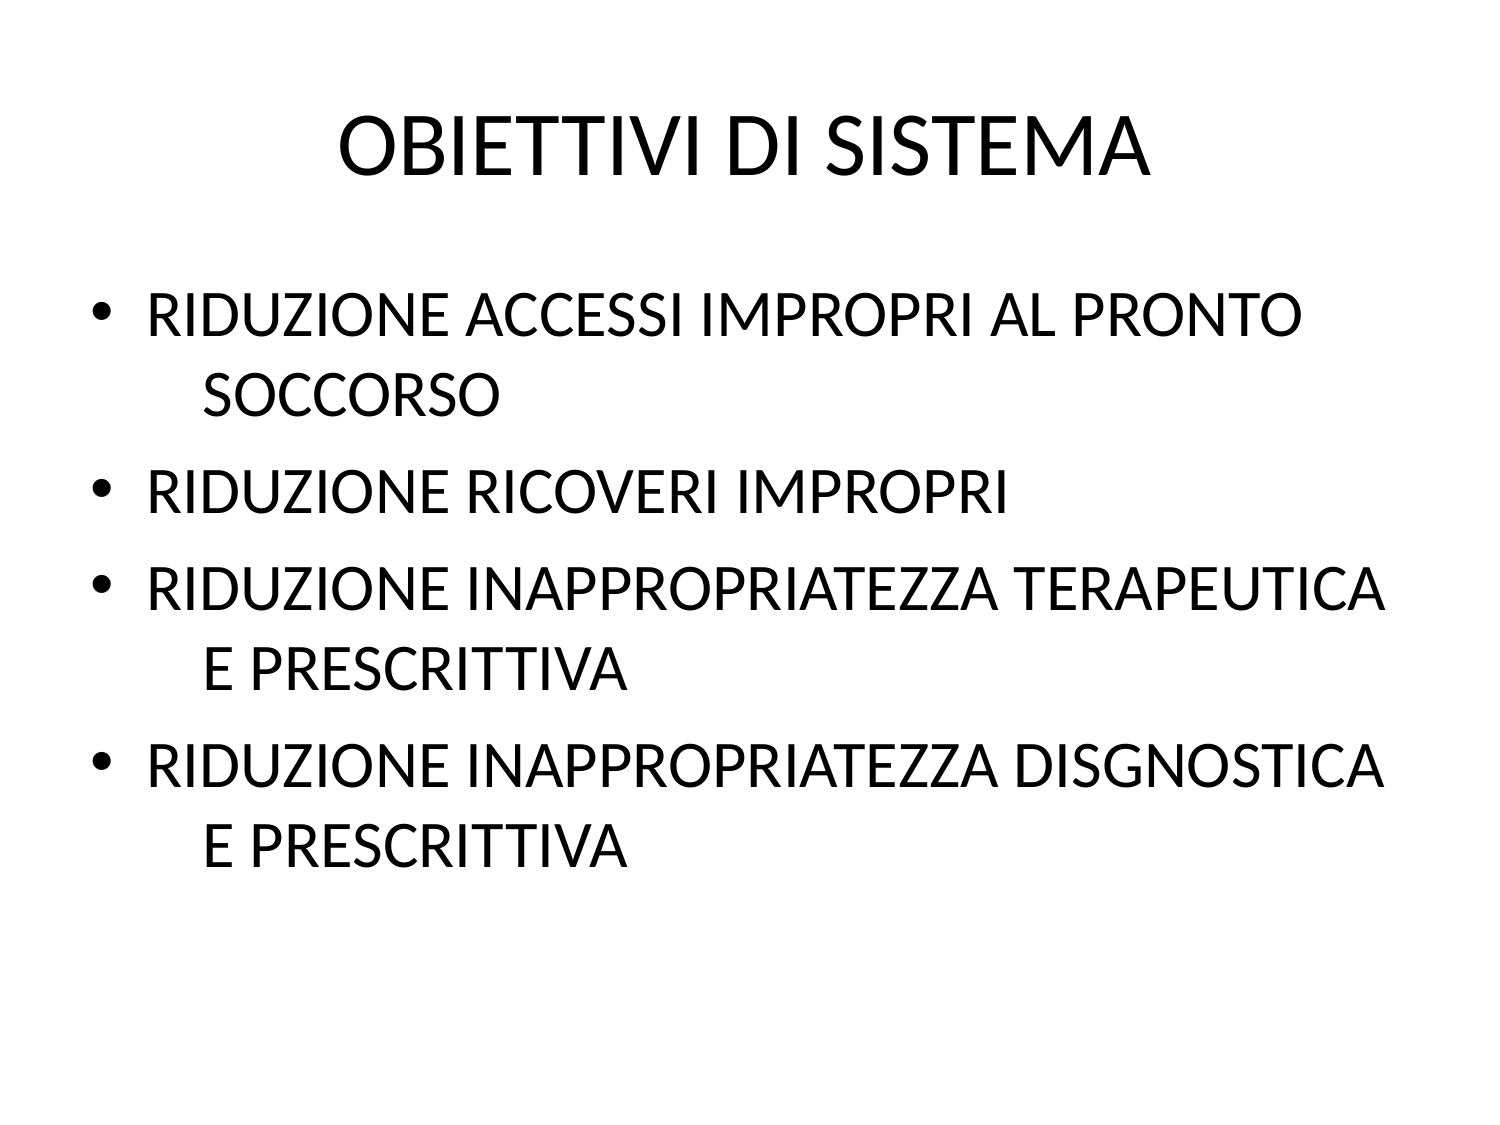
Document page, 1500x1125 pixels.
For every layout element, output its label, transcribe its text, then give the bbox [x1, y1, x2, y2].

title OBIETTIVI DI SISTEMA [75, 45, 1426, 233]
list RIDUZIONE ACCESSI IMPROPRI AL PRONTO SOCCORSO RIDUZIONE RICOVERI IMPROPRI RIDUZIONE INAPPROPRIATEZZA TERAPEUTICA E PRESCRITTIVA RIDUZIONE INAPPROPRIATEZZA DISGNOSTICA E PRESCRITTIVA [75, 262, 1426, 1005]
